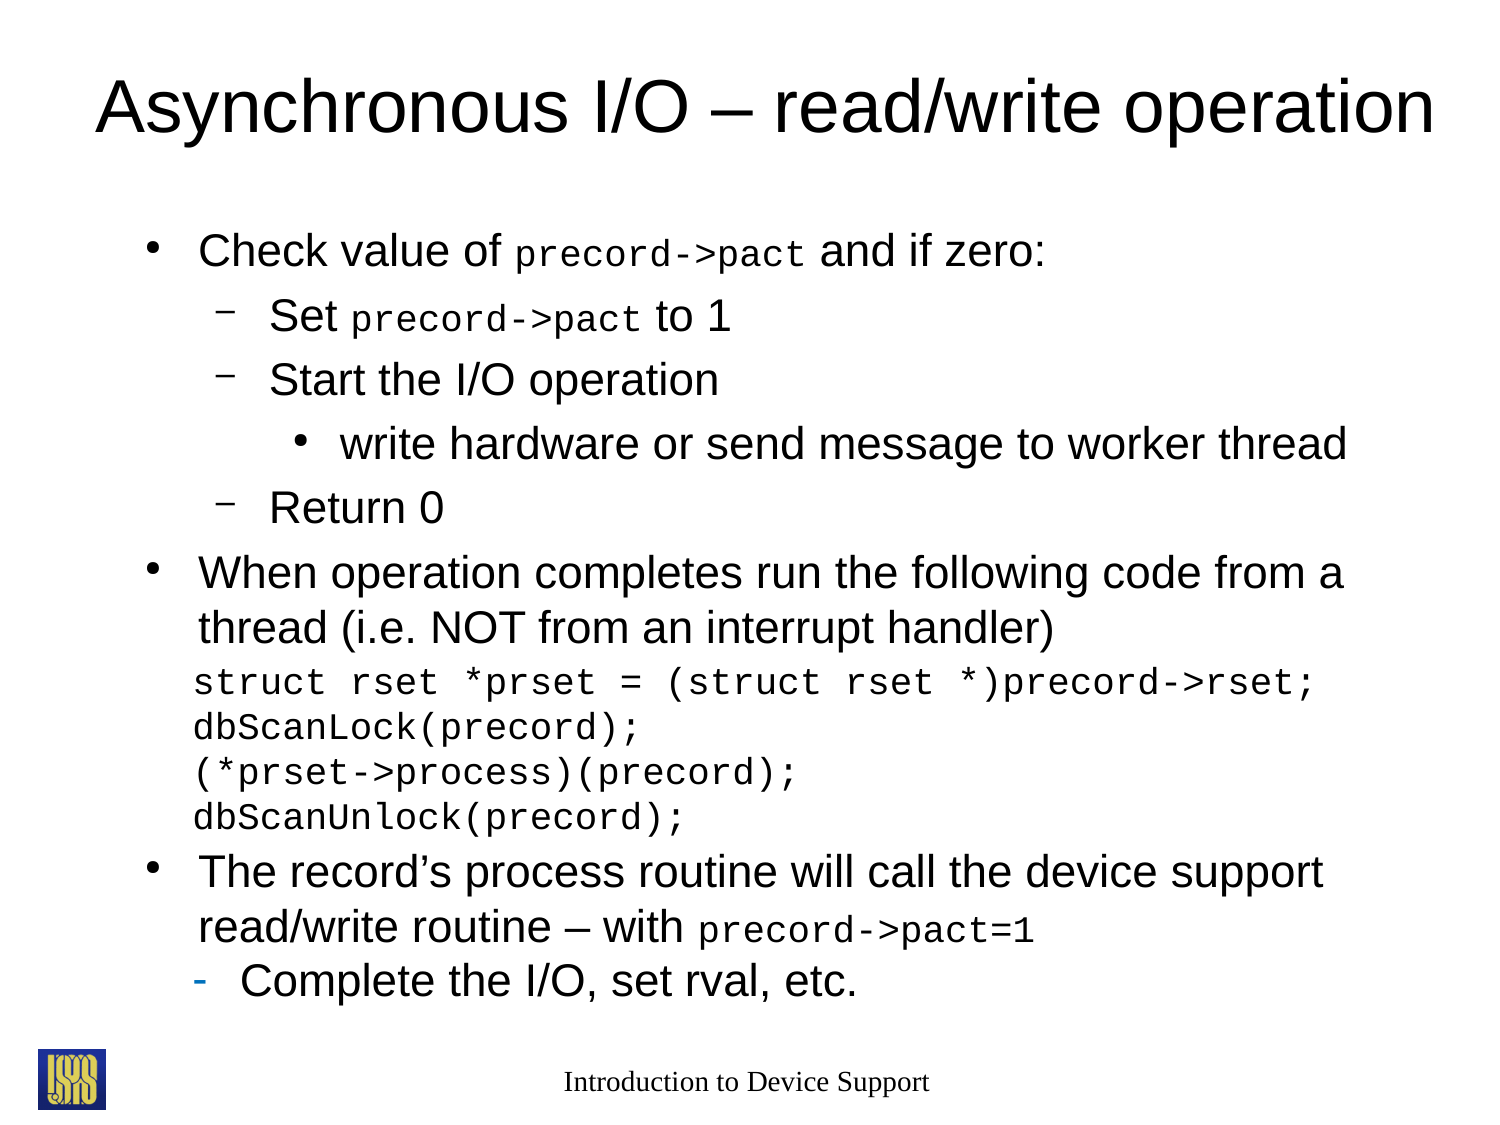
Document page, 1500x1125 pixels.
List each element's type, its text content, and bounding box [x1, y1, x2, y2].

picture [38, 1049, 106, 1110]
list Check value of precord->pact and if zero: Set precord->pact to 1 Start the I/O operation write hardware or send message to worker thread Return 0 When operation completes run the following code from a thread (i.e. NOT from an interrupt handler) struct rset *prset = (struct rset *)precord->rset; dbScanLock(precord); (*prset->process)(precord); dbScanUnlock(precord); The record’s process routine will call the device support read/write routine – with precord->pact=1 Complete the I/O, set rval, etc. [112, 213, 1457, 1015]
title Asynchronous I/O – read/write operation [45, 57, 1456, 156]
